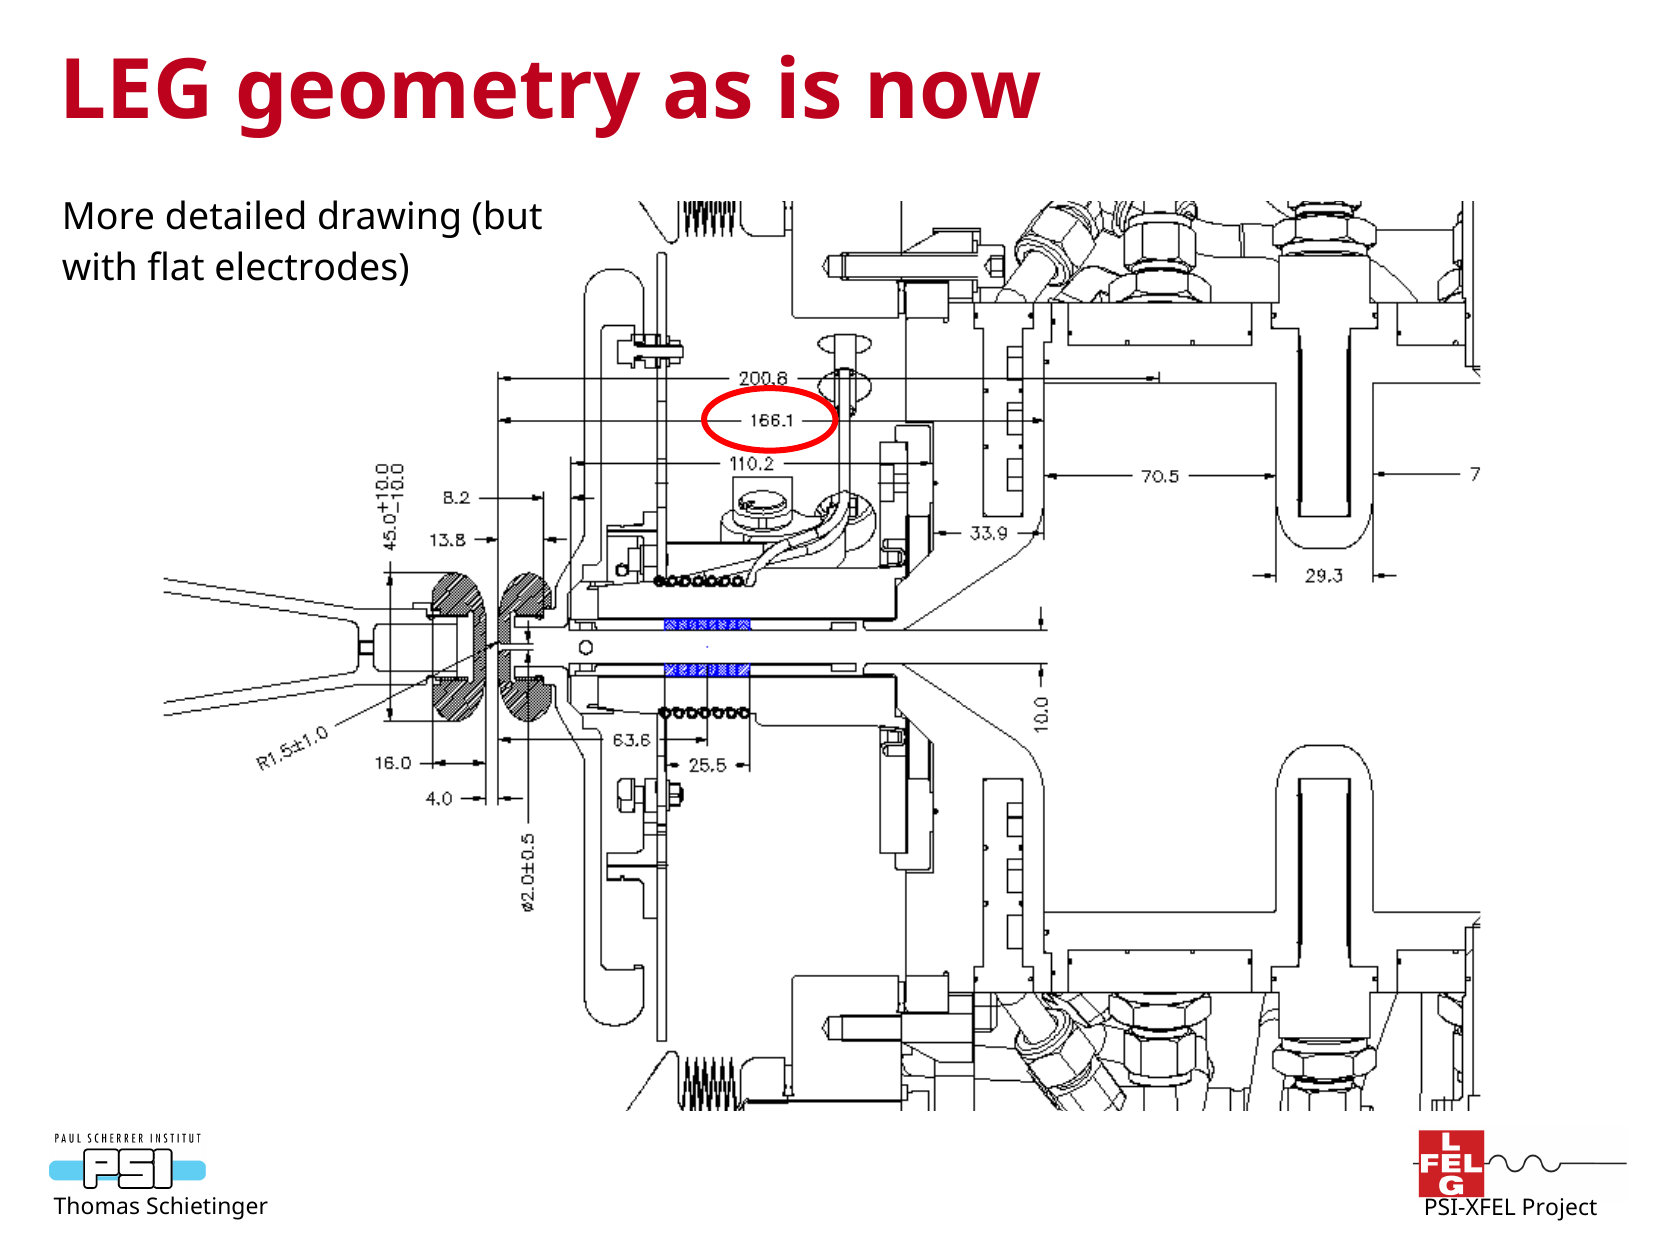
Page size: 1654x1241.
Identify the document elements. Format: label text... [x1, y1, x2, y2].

picture [1411, 1125, 1628, 1202]
picture [49, 1133, 206, 1189]
text_box More detailed drawing (but with flat electrodes) [61, 189, 621, 277]
picture [163, 201, 1481, 1111]
title LEG geometry as is now [59, 17, 1327, 156]
